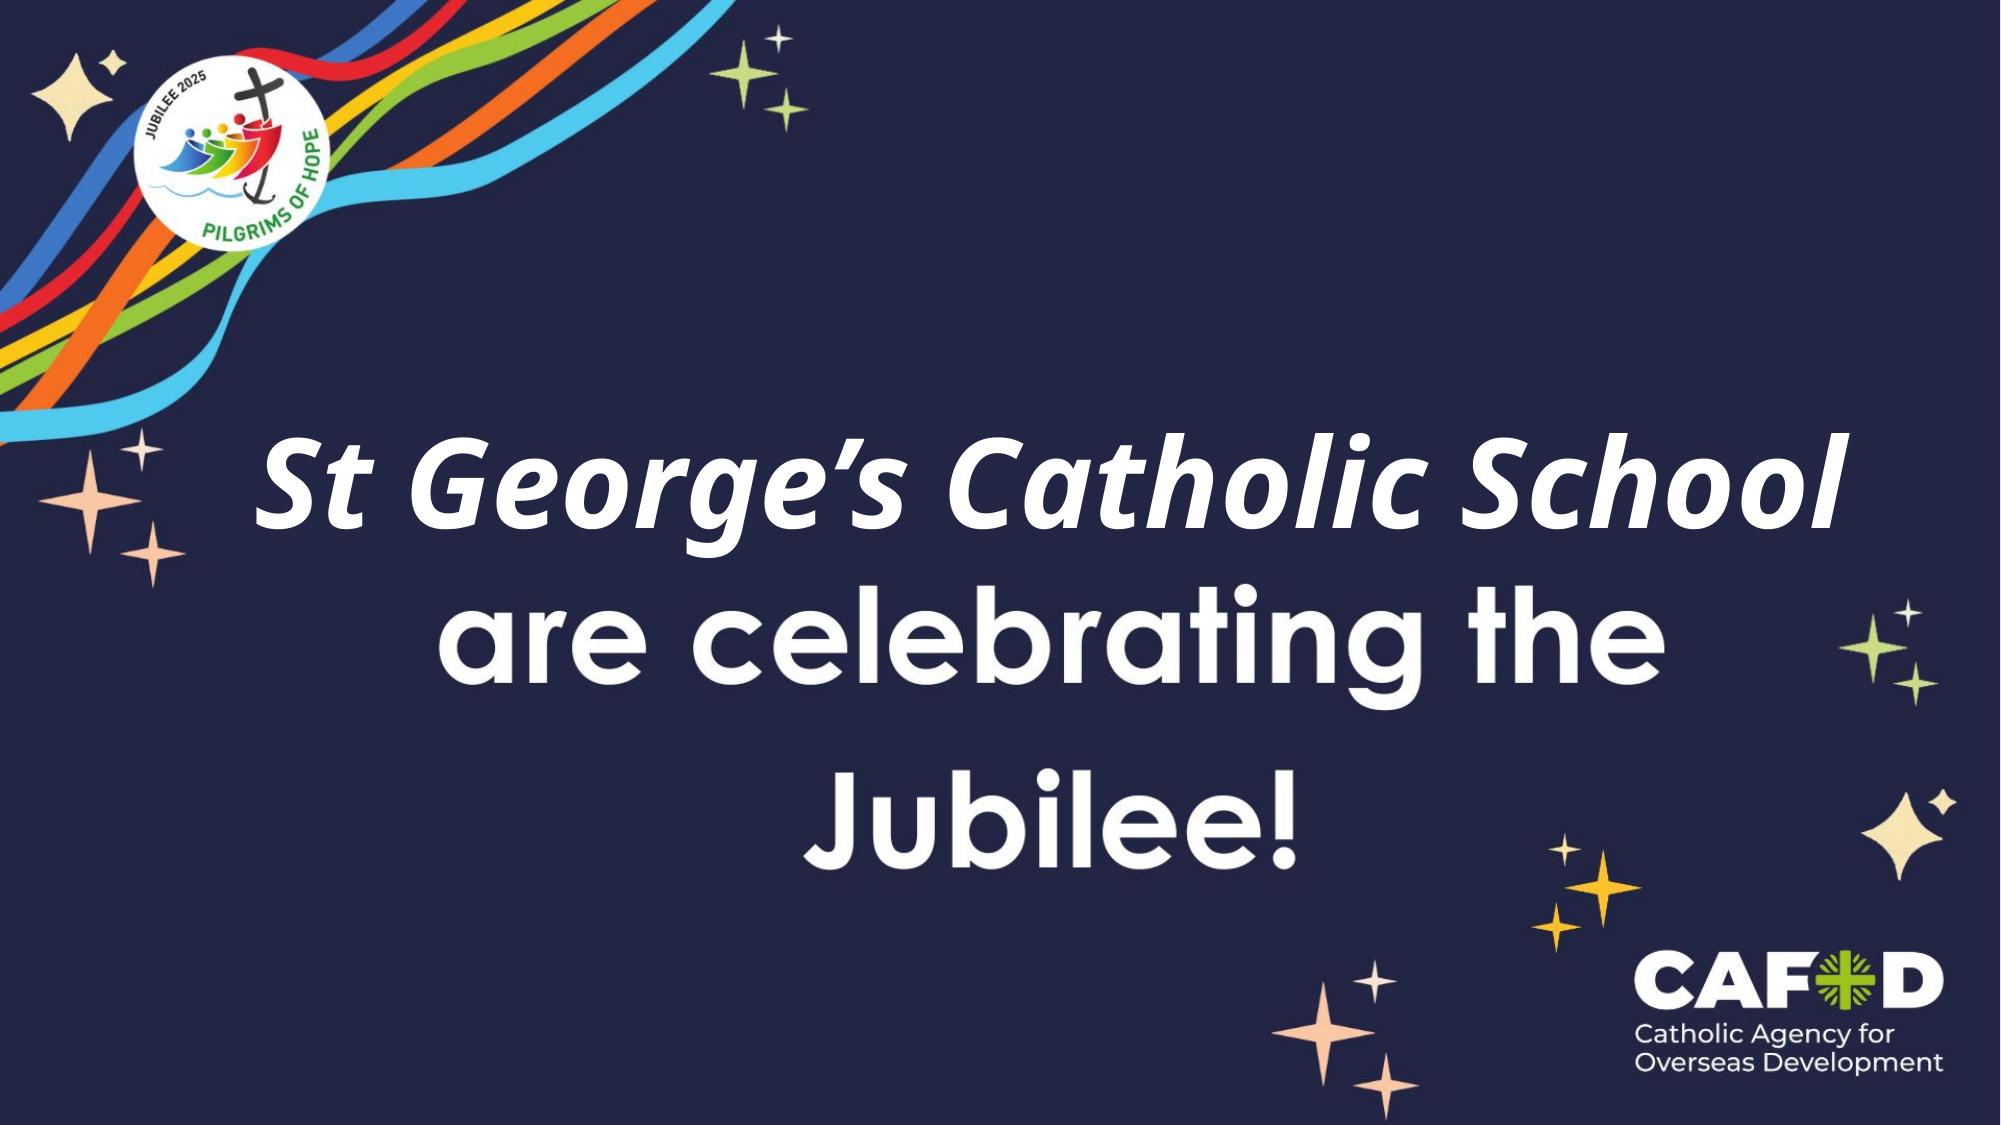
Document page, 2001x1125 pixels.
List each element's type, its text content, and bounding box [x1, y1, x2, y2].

text_box St George’s Catholic School [90, 395, 2000, 563]
picture [0, 0, 2000, 1125]
